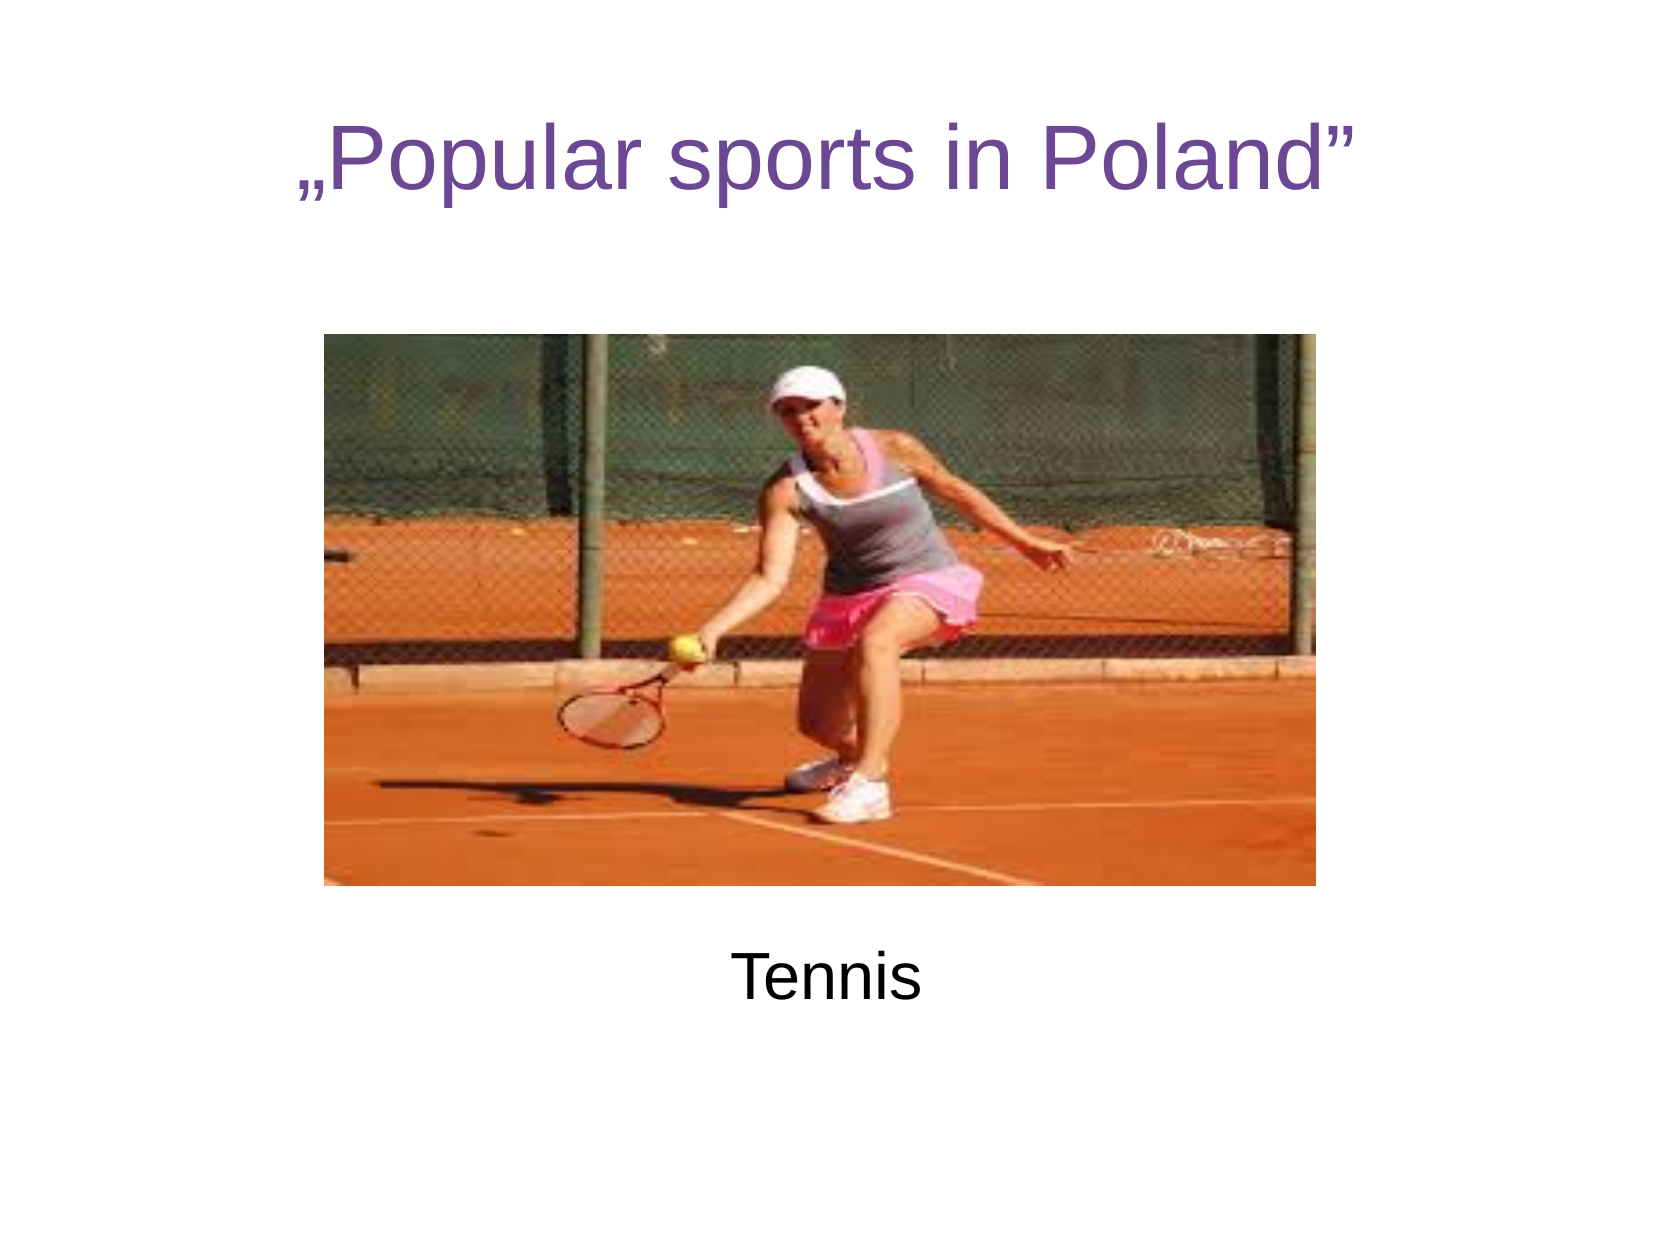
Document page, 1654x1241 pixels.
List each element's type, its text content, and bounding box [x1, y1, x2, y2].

title „Popular sports in Poland” [82, 49, 1571, 257]
subtitle Tennis [82, 288, 1571, 1111]
picture [324, 334, 1316, 886]
